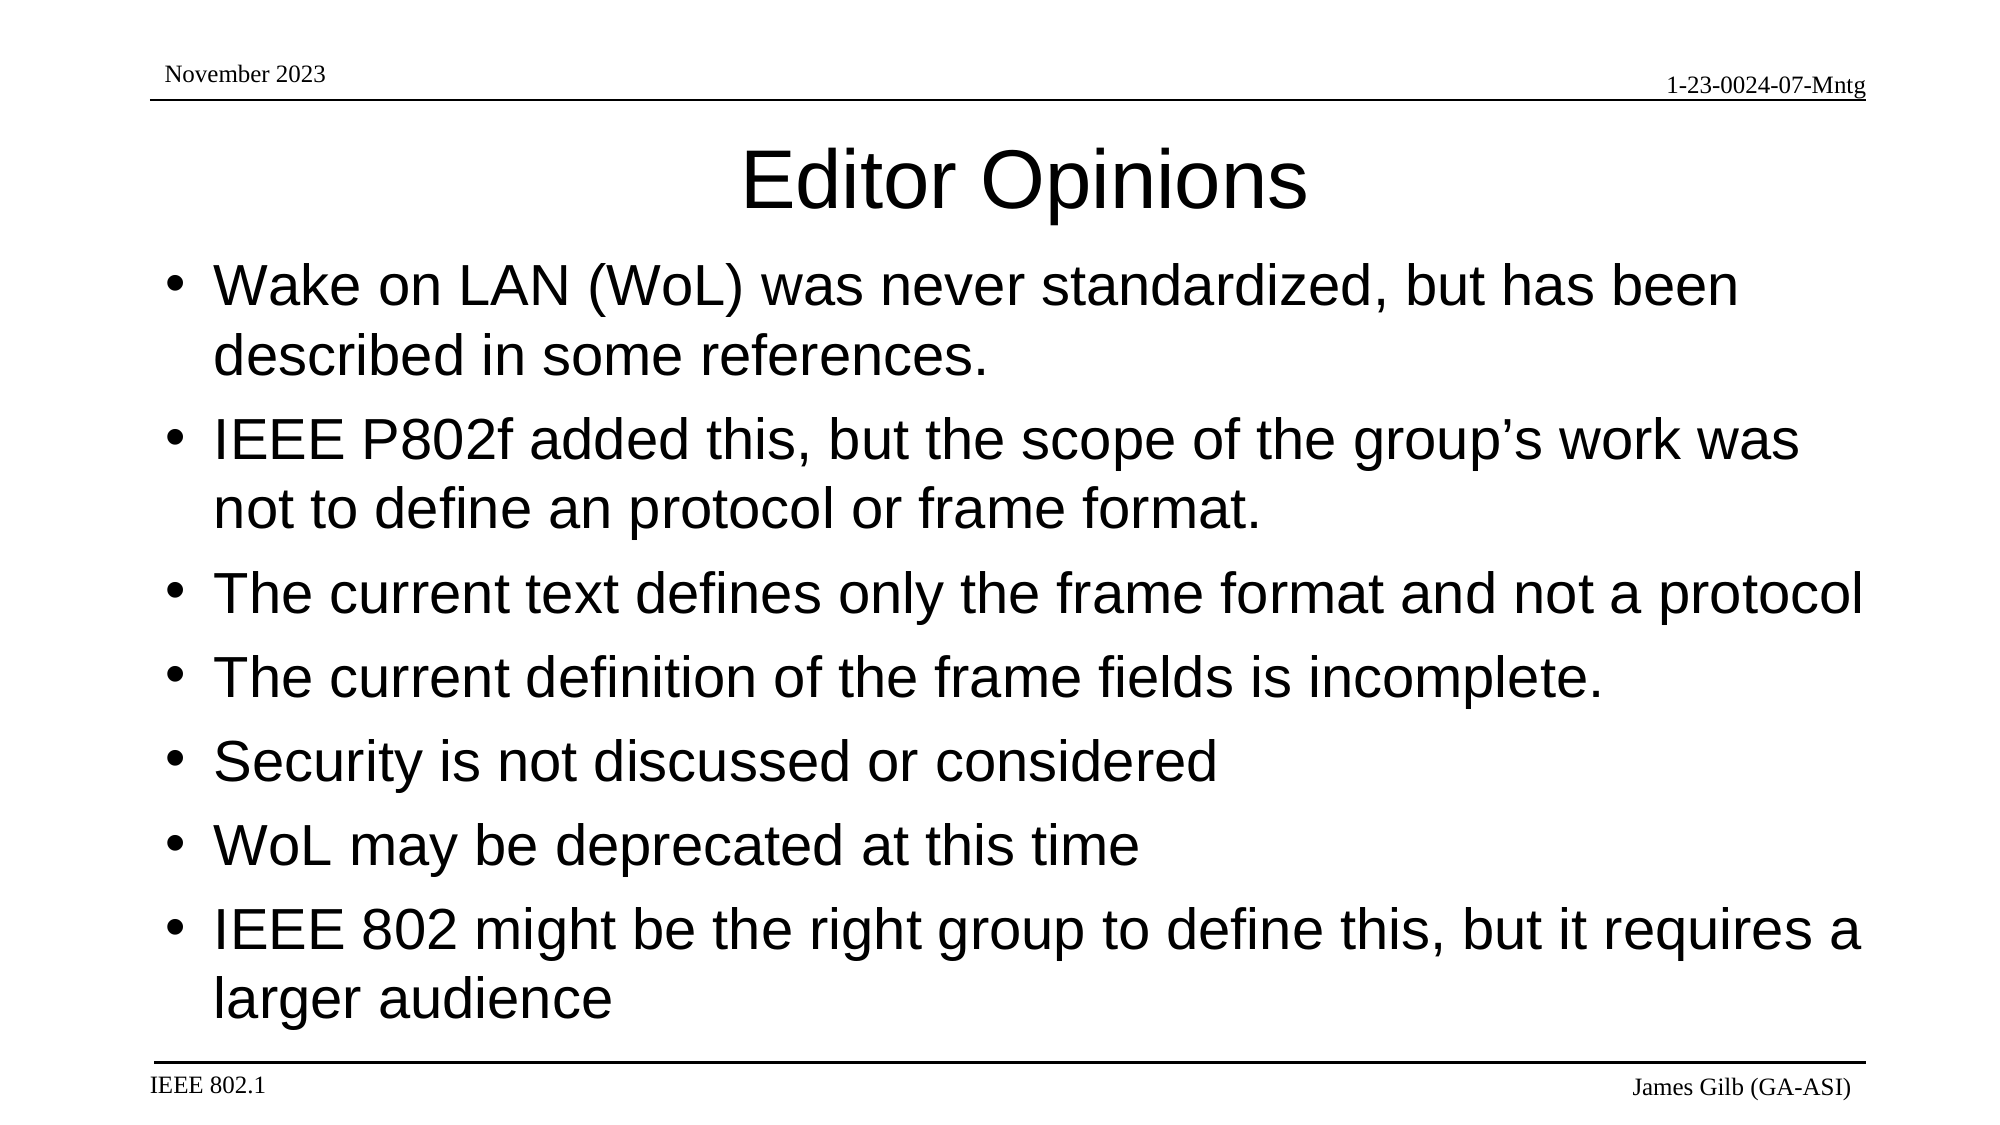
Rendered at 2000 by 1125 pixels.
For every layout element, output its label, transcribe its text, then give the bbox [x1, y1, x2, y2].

list Wake on LAN (WoL) was never standardized, but has been described in some references. IEEE P802f added this, but the scope of the group’s work was not to define an protocol or frame format. The current text defines only the frame format and not a protocol The current definition of the frame fields is incomplete. Security is not discussed or considered WoL may be deprecated at this time IEEE 802 might be the right group to define this, but it requires a larger audience [149, 239, 1900, 1051]
title Editor Opinions [149, 112, 1900, 238]
